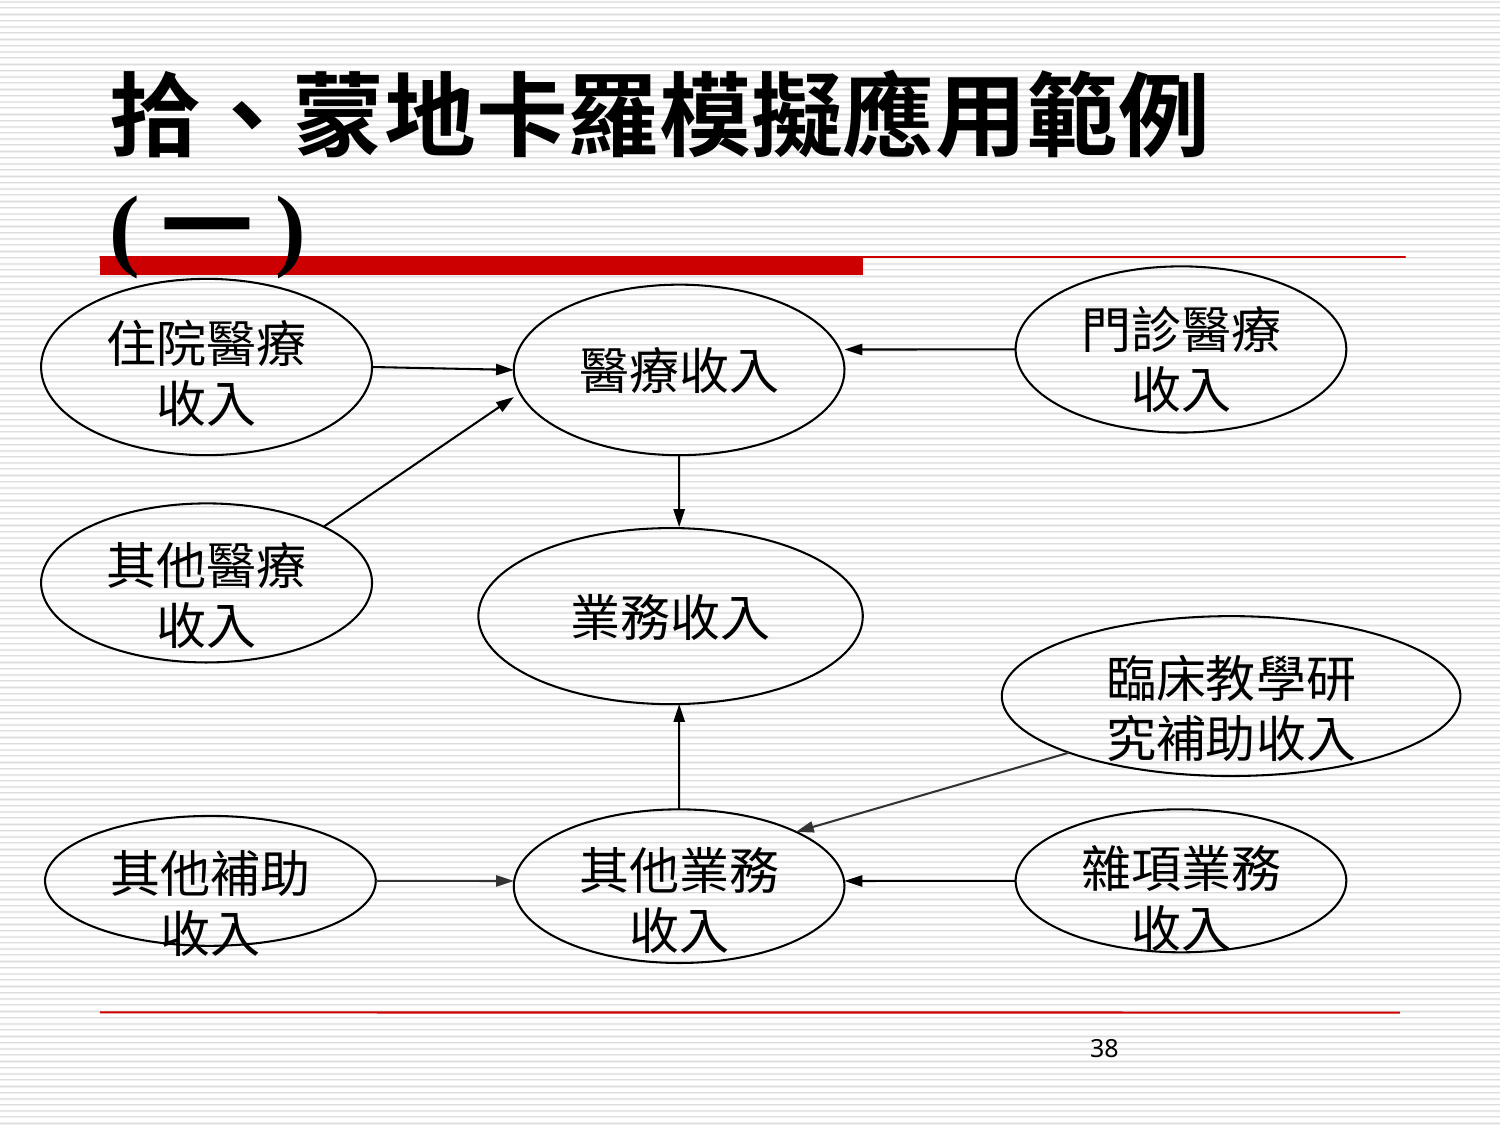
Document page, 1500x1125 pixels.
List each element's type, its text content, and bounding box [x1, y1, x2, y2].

text_box 其他醫療收入 [41, 503, 373, 663]
text_box 雜項業務收入 [1015, 809, 1347, 953]
title 拾、蒙地卡羅模擬應用範例(一) [94, 50, 1407, 221]
text_box 業務收入 [478, 528, 863, 705]
text_box 臨床教學研究補助收入 [1001, 616, 1461, 777]
text_box 其他業務收入 [513, 809, 845, 964]
text_box 門診醫療收入 [1015, 266, 1347, 433]
text_box 醫療收入 [513, 284, 845, 456]
text_box 其他補助收入 [227, 929, 243, 946]
text_box 住院醫療收入 [41, 278, 372, 456]
text_box [1074, 1024, 1400, 1103]
text_box 其他補助收入 [45, 815, 376, 946]
text_box 其他補助收入 [189, 923, 200, 939]
